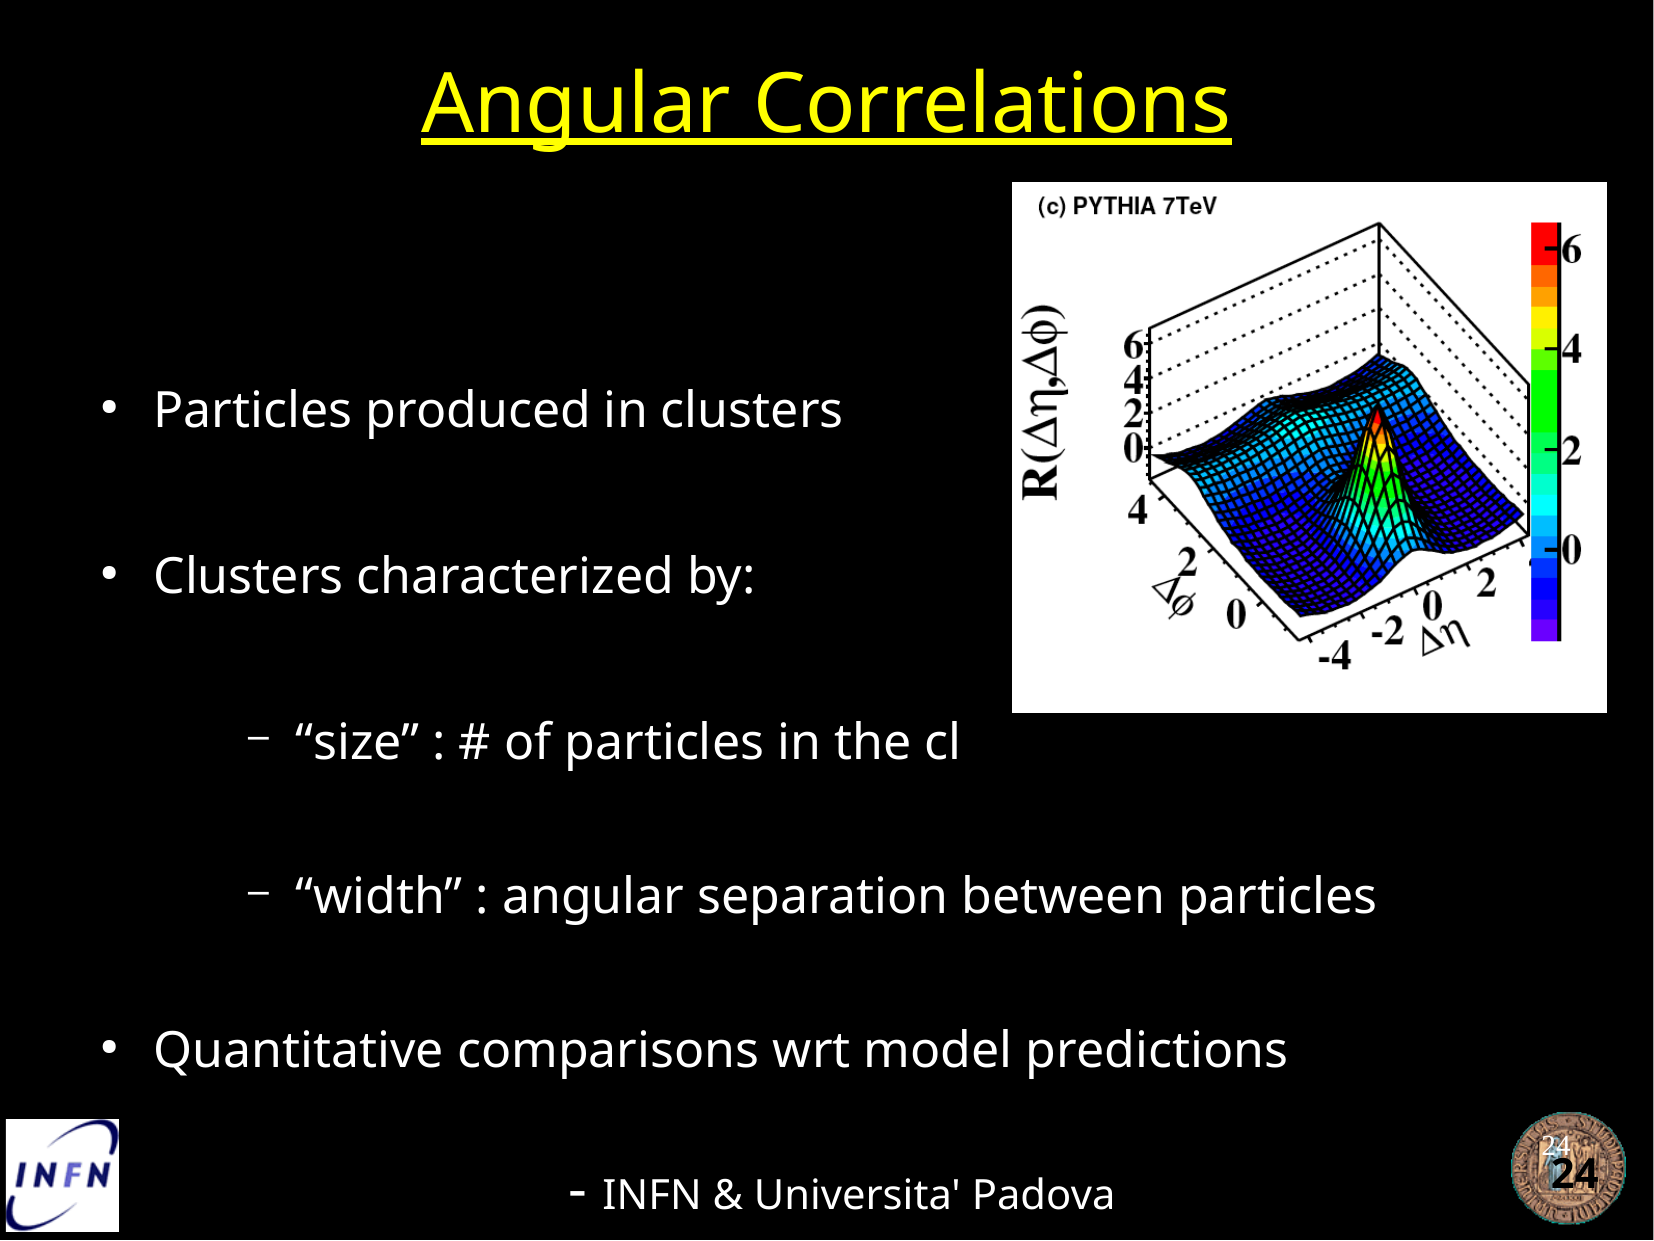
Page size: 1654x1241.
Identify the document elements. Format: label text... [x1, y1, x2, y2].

picture [1511, 1111, 1626, 1226]
title Angular Correlations [82, 43, 1571, 157]
list Particles produced in clusters Clusters characterized by: “size” : # of particles in the cluster “width” : angular separation between particles Quantitative comparisons wrt model predictions [82, 305, 1571, 1007]
picture [5, 1119, 119, 1232]
picture [1012, 182, 1607, 713]
